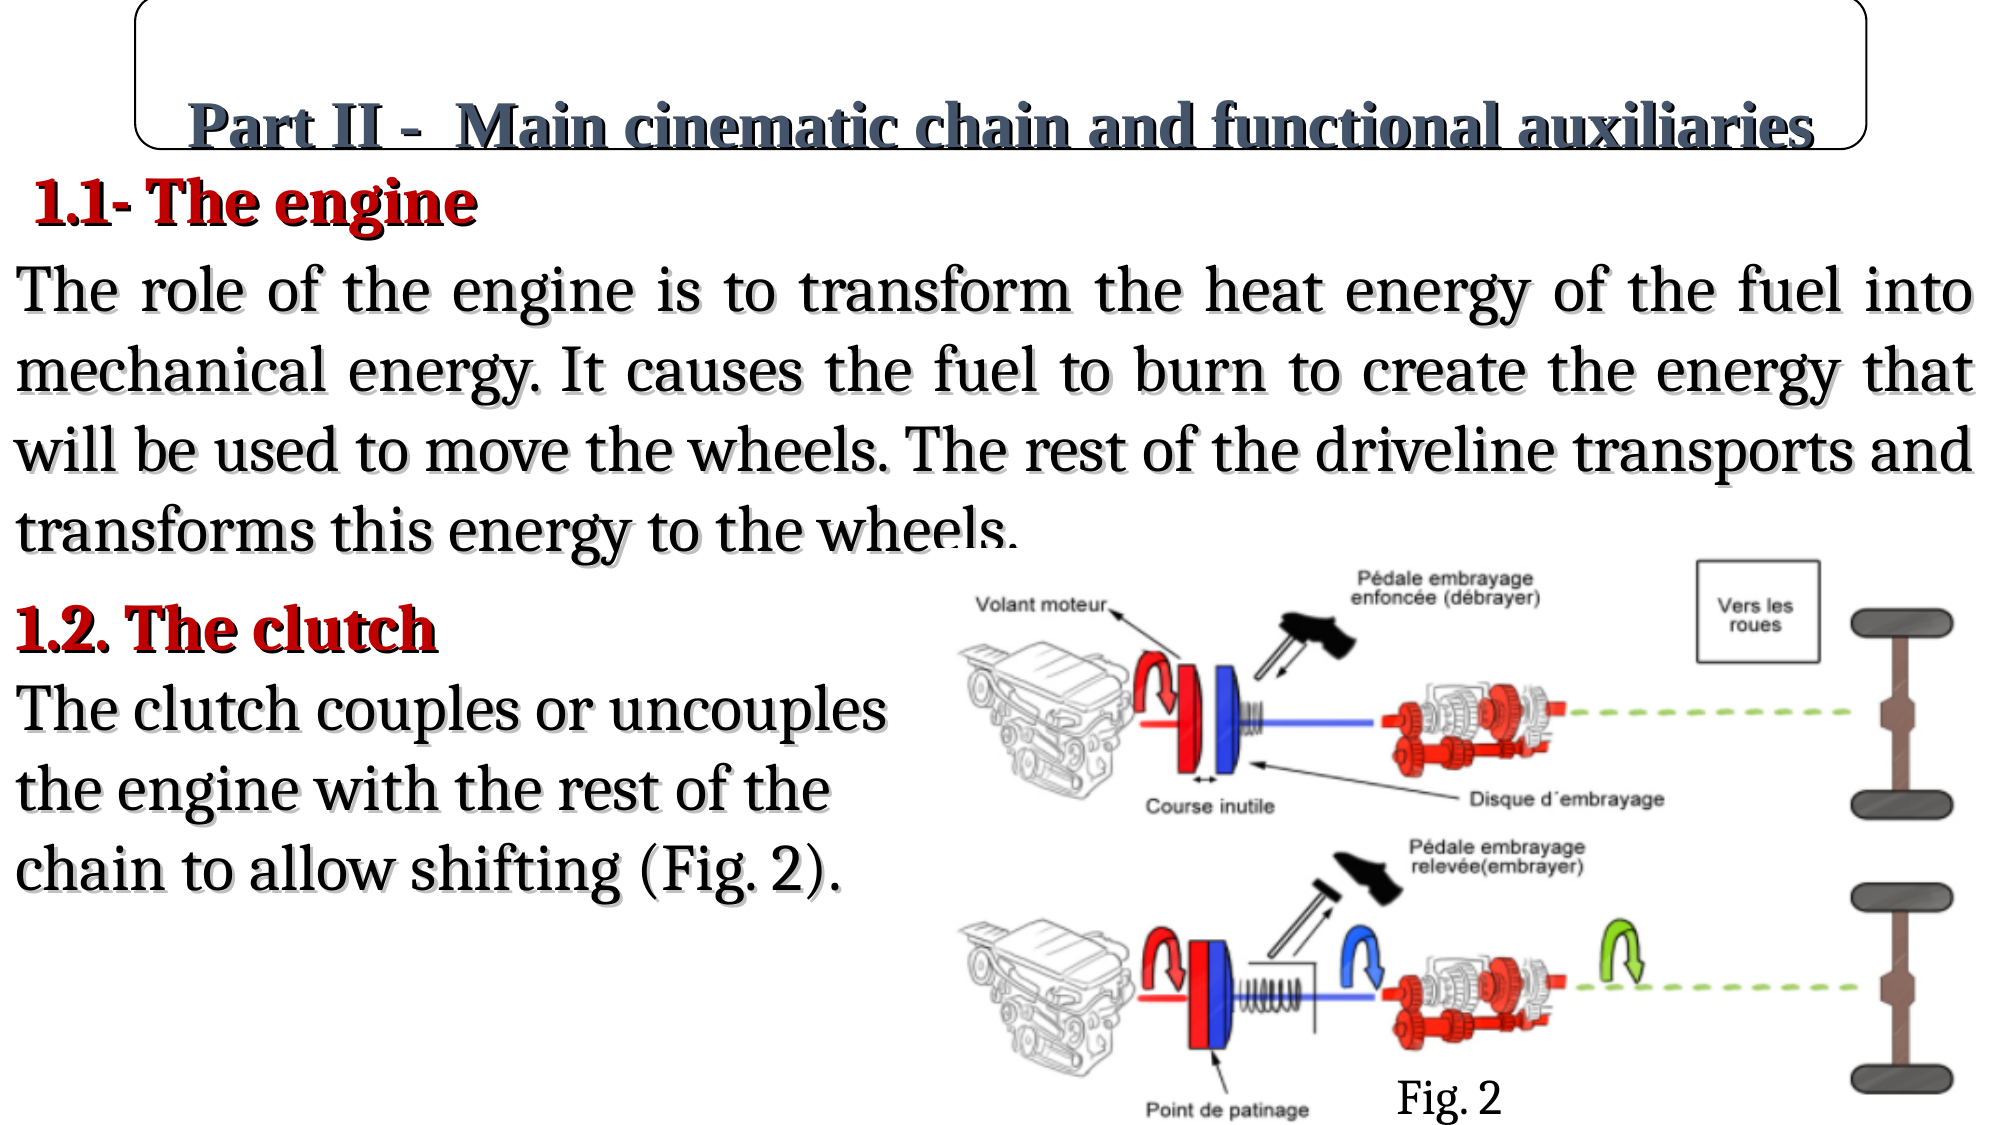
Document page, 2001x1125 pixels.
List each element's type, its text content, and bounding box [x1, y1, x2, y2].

text_box Fig. 2 [1381, 1057, 1602, 1125]
text_box The role of the engine is to transform the heat energy of the fuel into mechanical energy. It causes the fuel to burn to create the energy that will be used to move the wheels. The rest of the driveline transports and transforms this energy to the wheels. [0, 237, 2000, 577]
text_box 1.2. The clutch The clutch couples or uncouples the engine with the rest of the chain to allow shifting (Fig. 2). [0, 576, 936, 915]
text_box Part II - Main cinematic chain and functional auxiliaries [135, 0, 1867, 150]
picture [936, 548, 1965, 1125]
text_box 1.1- The engine [19, 149, 653, 245]
